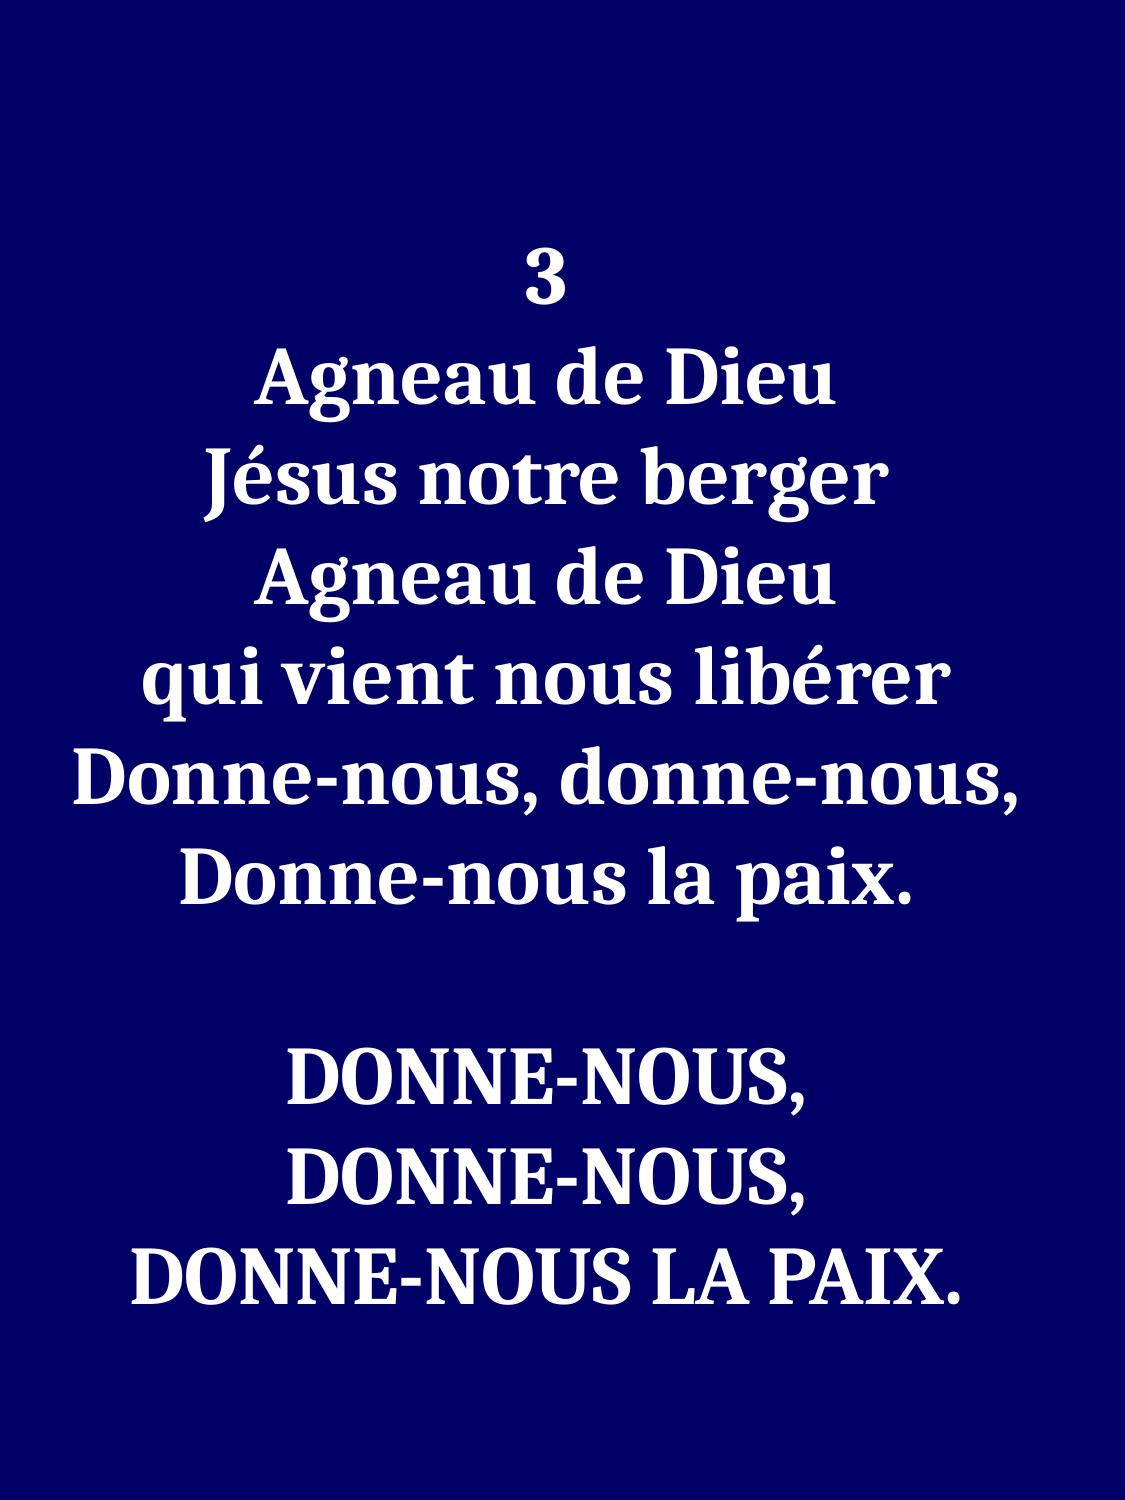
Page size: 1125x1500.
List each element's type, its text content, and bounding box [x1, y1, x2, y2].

text_box 3 Agneau de Dieu Jésus notre berger Agneau de Dieu qui vient nous libérer Donne-nous, donne-nous, Donne-nous la paix. DONNE-NOUS, DONNE-NOUS, DONNE-NOUS LA PAIX. [0, 78, 1106, 1374]
